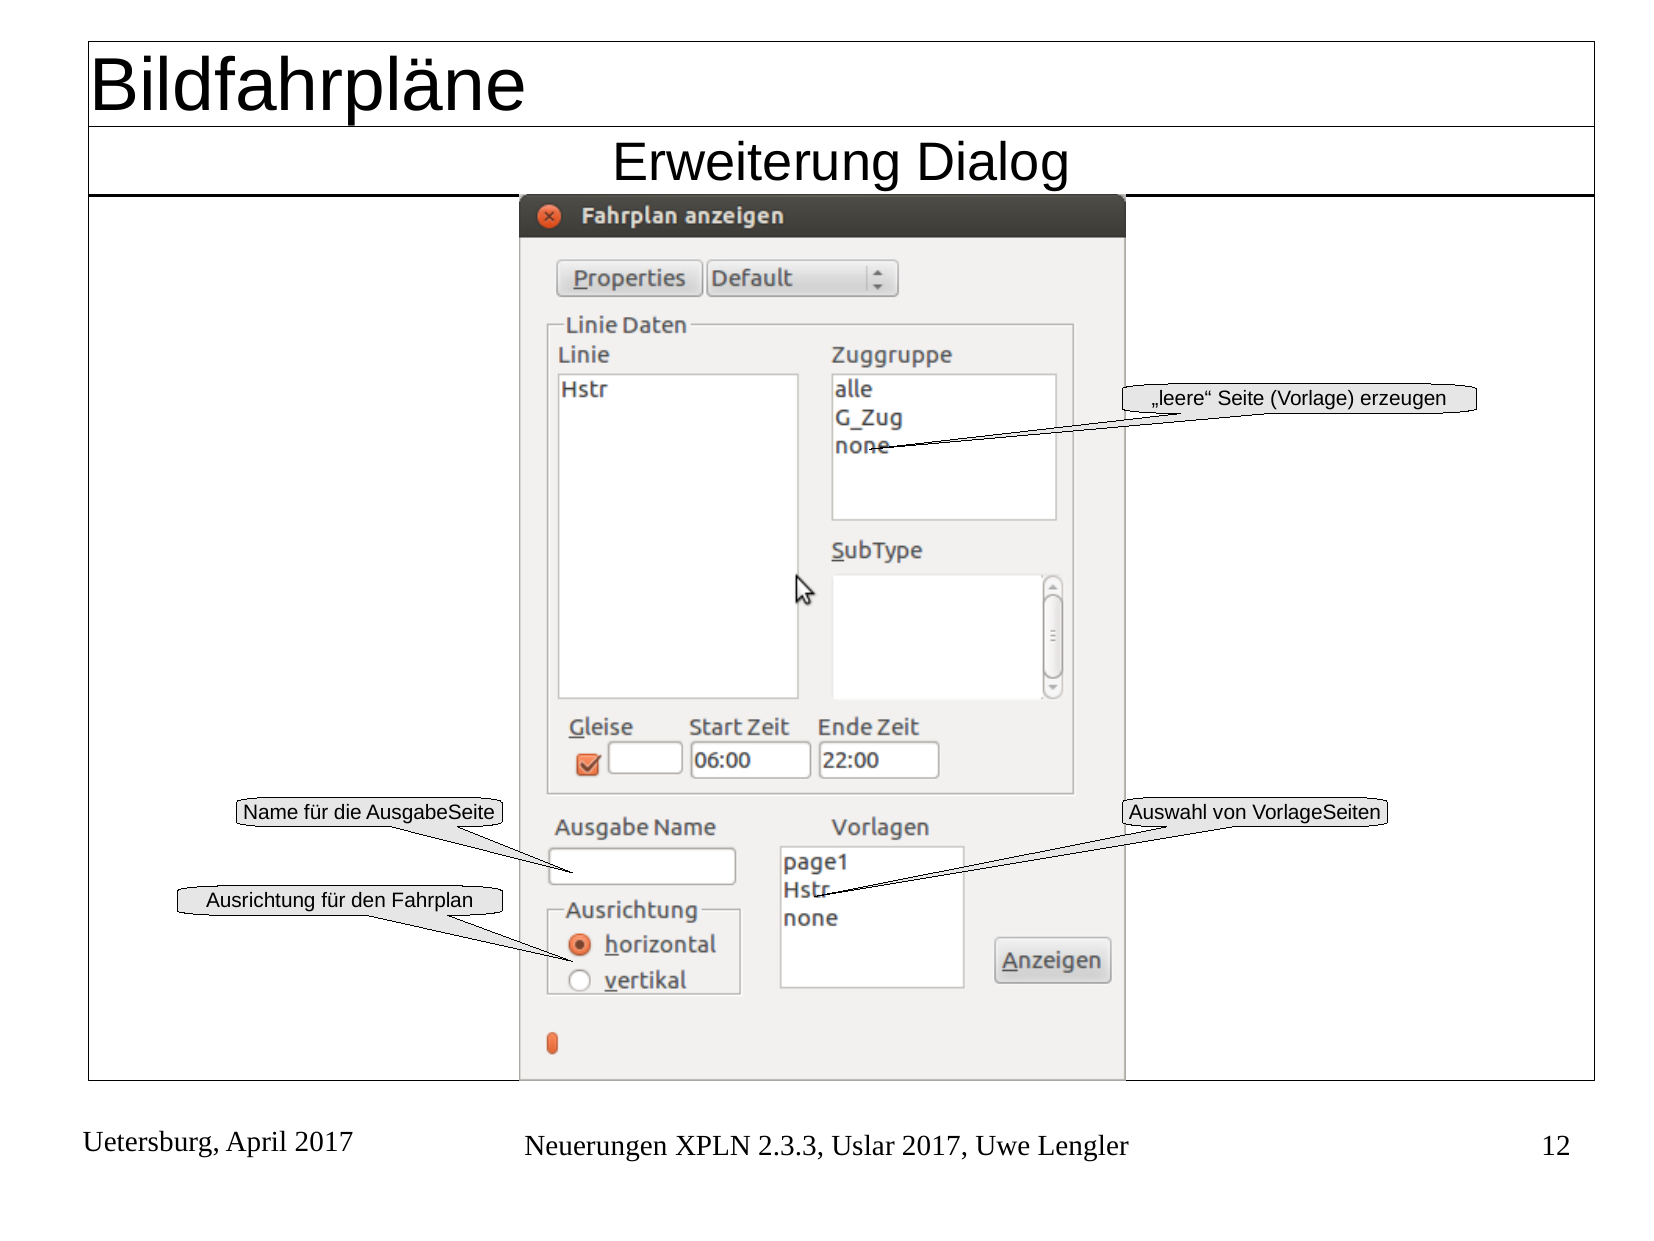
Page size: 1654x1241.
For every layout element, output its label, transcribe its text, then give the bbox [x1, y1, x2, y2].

title Bildfahrpläne [88, 41, 1595, 126]
text_box Ausrichtung für den Fahrplan [177, 885, 573, 962]
picture [519, 194, 1126, 1081]
title Erweiterung Dialog [88, 126, 1595, 194]
text_box Name für die AusgabeSeite [236, 797, 573, 873]
text_box Auswahl von VorlageSeiten [814, 797, 1388, 897]
text_box „leere“ Seite (Vorlage) erzeugen [869, 383, 1477, 450]
